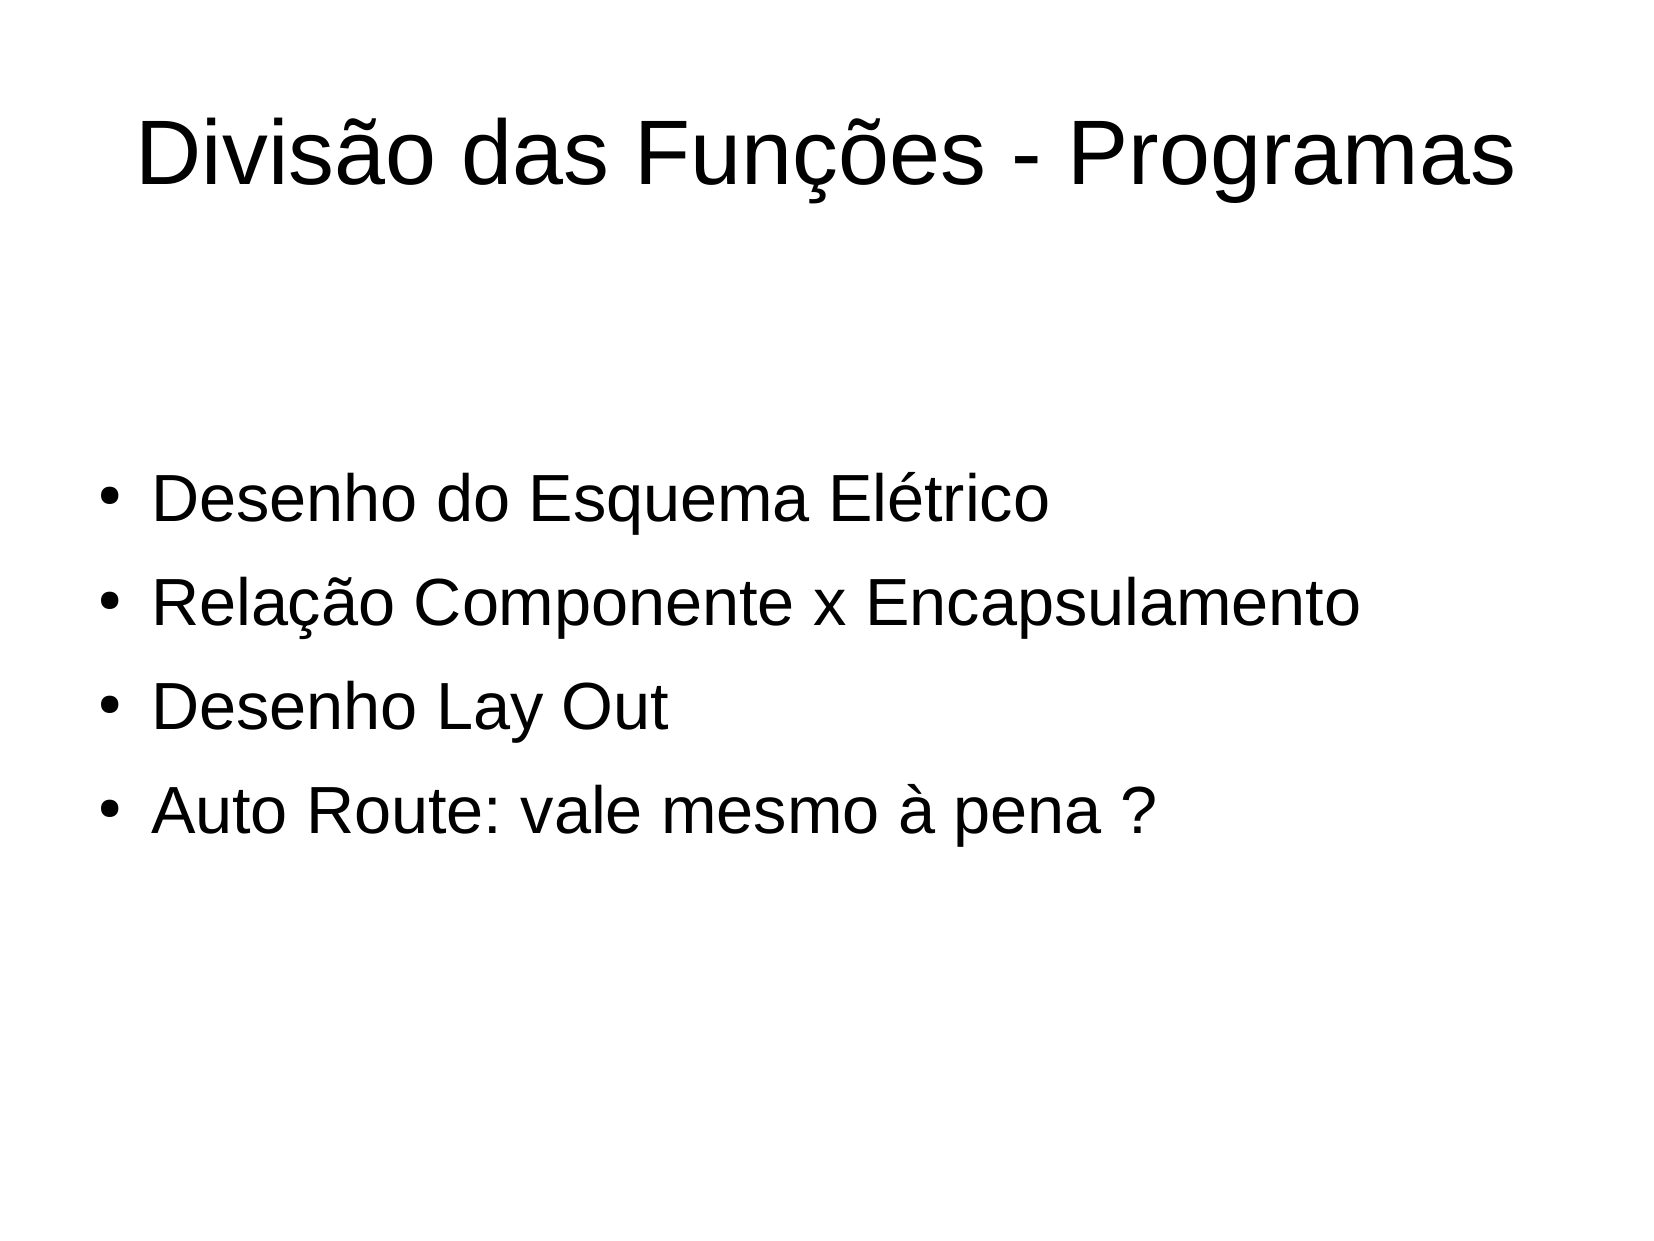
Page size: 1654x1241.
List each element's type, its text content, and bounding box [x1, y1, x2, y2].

title Divisão das Funções - Programas [82, 49, 1571, 257]
list Desenho do Esquema Elétrico Relação Componente x Encapsulamento Desenho Lay Out Auto Route: vale mesmo à pena ? [80, 460, 1569, 1010]
